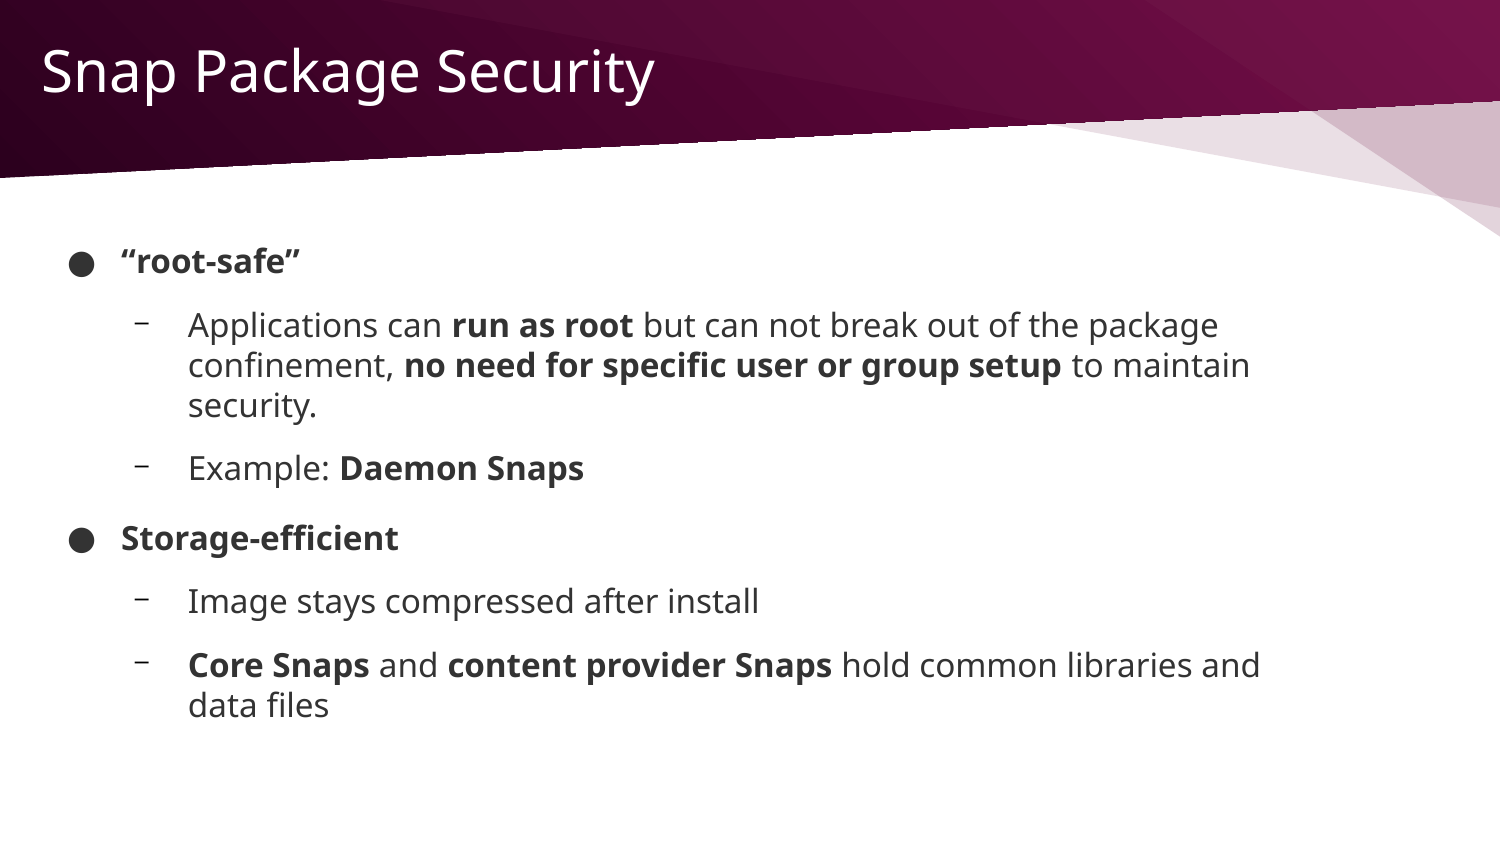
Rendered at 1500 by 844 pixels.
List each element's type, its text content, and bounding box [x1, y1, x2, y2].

title Snap Package Security [41, 5, 1336, 134]
list “root-safe” Applications can run as root but can not break out of the package confinement, no need for specific user or group setup to maintain security. Example: Daemon Snaps Storage-efficient Image stays compressed after install Core Snaps and content provider Snaps hold common libraries and data files [35, 229, 1324, 789]
